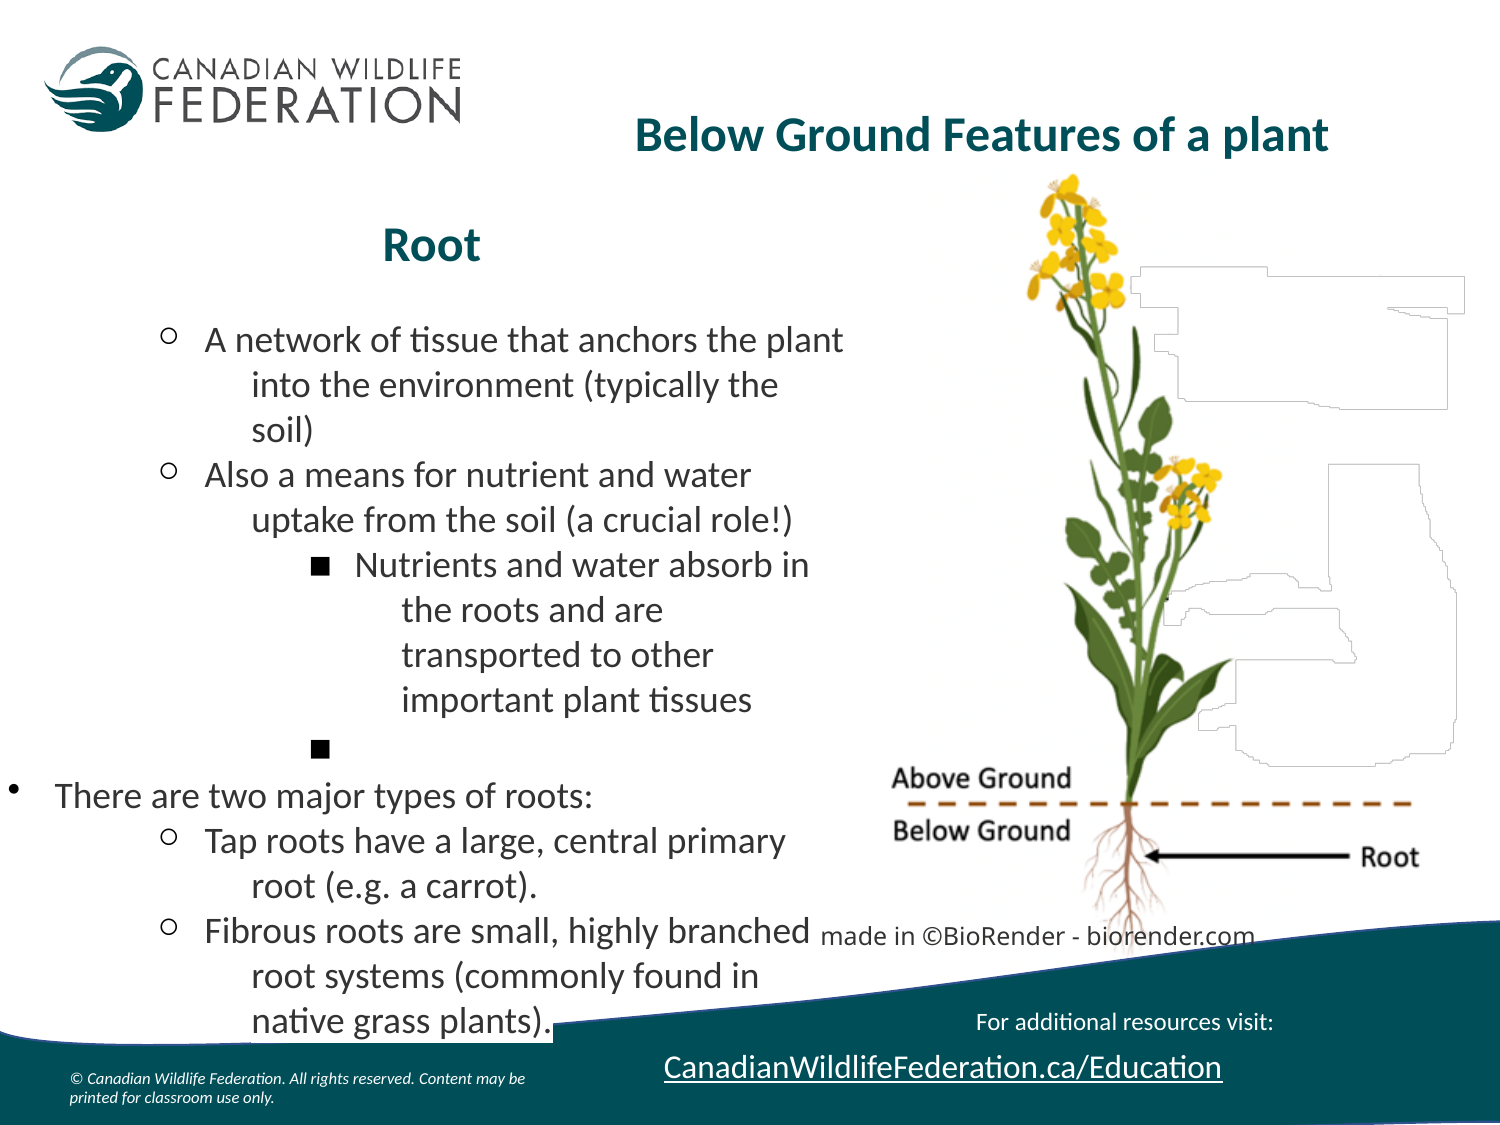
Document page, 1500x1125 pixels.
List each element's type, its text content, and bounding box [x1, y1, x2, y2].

text_box A network of tissue that anchors the plant into the environment (typically the soil) Also a means for nutrient and water uptake from the soil (a crucial role!) Nutrients and water absorb in the roots and are transported to other important plant tissues There are two major types of roots: Tap roots have a large, central primary root (e.g. a carrot). Fibrous roots are small, highly branched root systems (commonly found in native grass plants). [0, 307, 865, 1050]
text_box Below Ground Features of a plant [619, 93, 1360, 170]
picture [44, 46, 460, 132]
text_box © Canadian Wildlife Federation. All rights reserved. Content may be printed for classroom use only. [54, 1059, 562, 1116]
text_box Root [62, 204, 802, 280]
text_box For additional resources visit: [961, 998, 1438, 1044]
text_box [0, 959, 1500, 1125]
picture [801, 167, 1500, 912]
text_box CanadianWildlifeFederation.ca/Education [648, 1037, 1438, 1094]
text_box made in ©BioRender - biorender.com [805, 912, 1500, 959]
picture [865, 959, 1122, 967]
